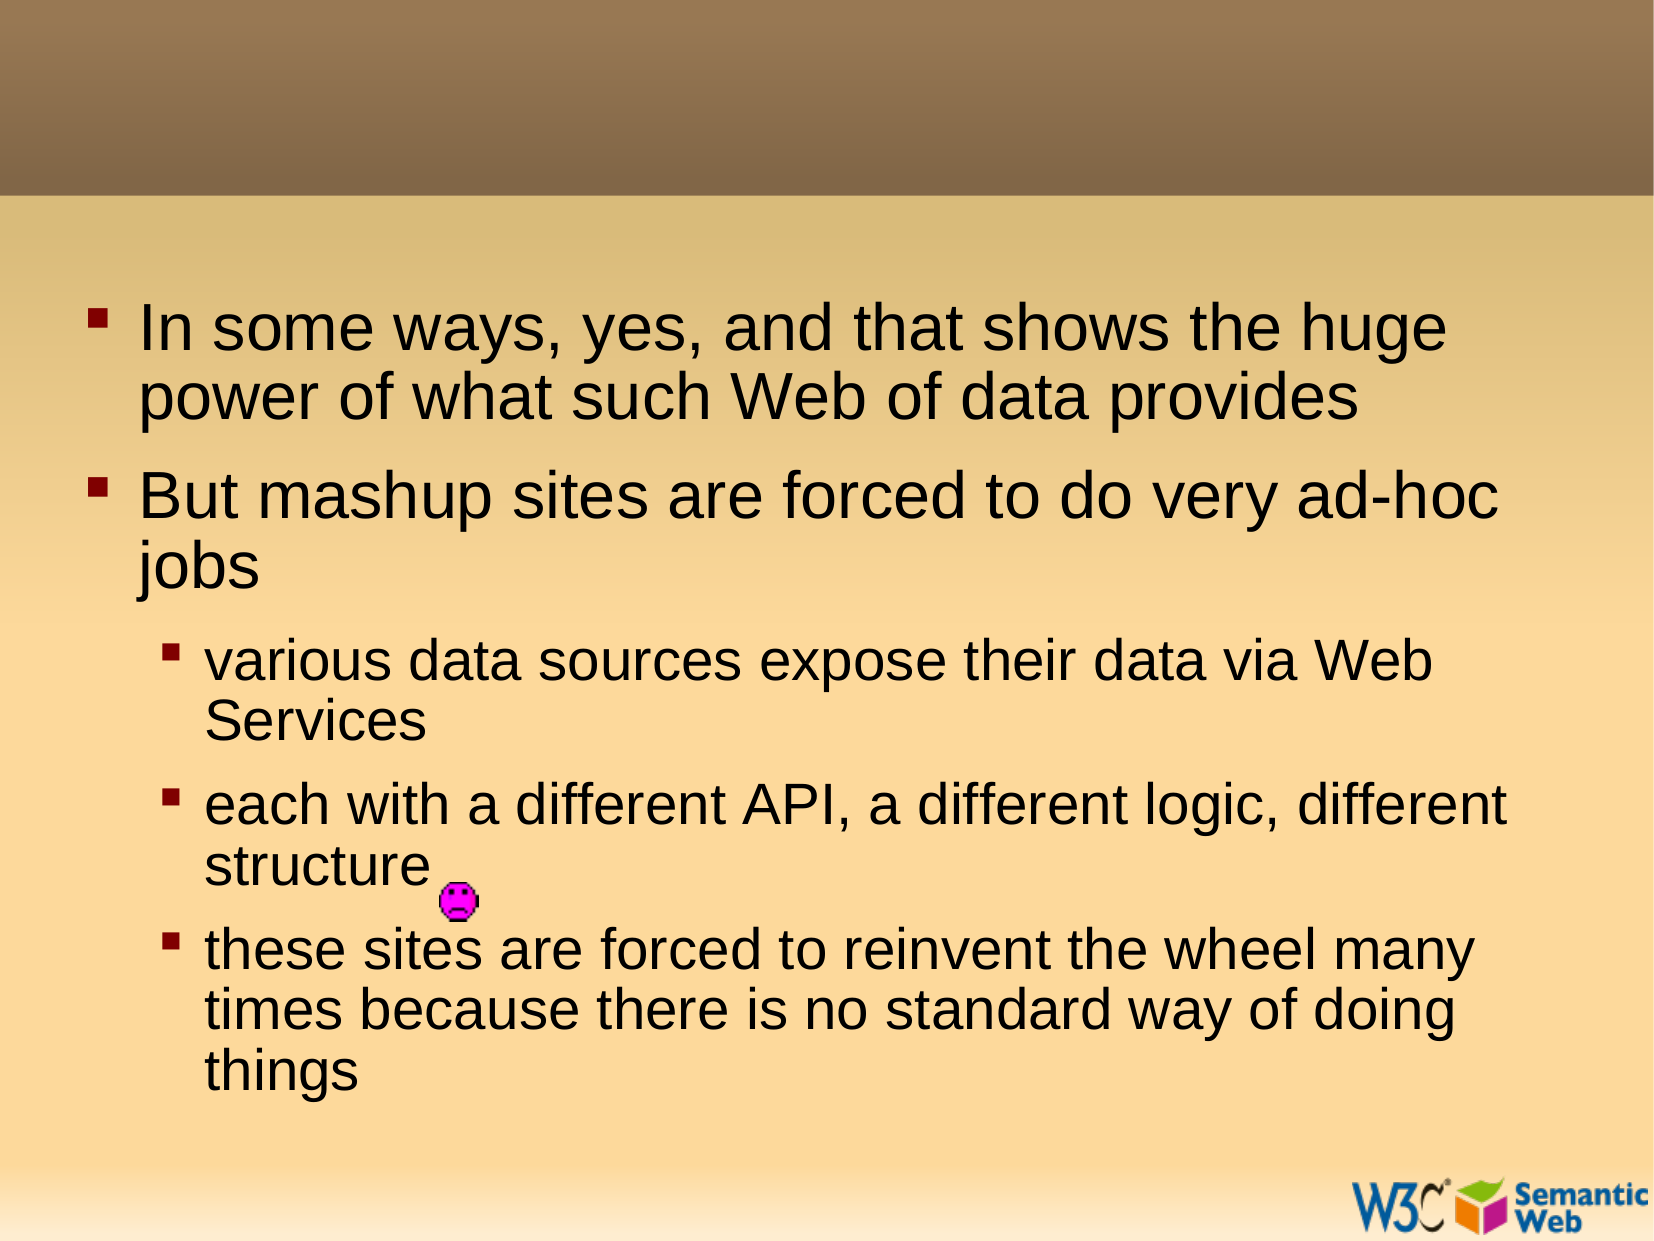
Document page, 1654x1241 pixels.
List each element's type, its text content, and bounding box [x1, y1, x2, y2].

list In some ways, yes, and that shows the huge power of what such Web of data provides But mashup sites are forced to do very ad-hoc jobs various data sources expose their data via Web Services each with a different API, a different logic, different structure these sites are forced to reinvent the wheel many times because there is no standard way of doing things [82, 290, 1571, 1109]
picture [0, 0, 1654, 1241]
